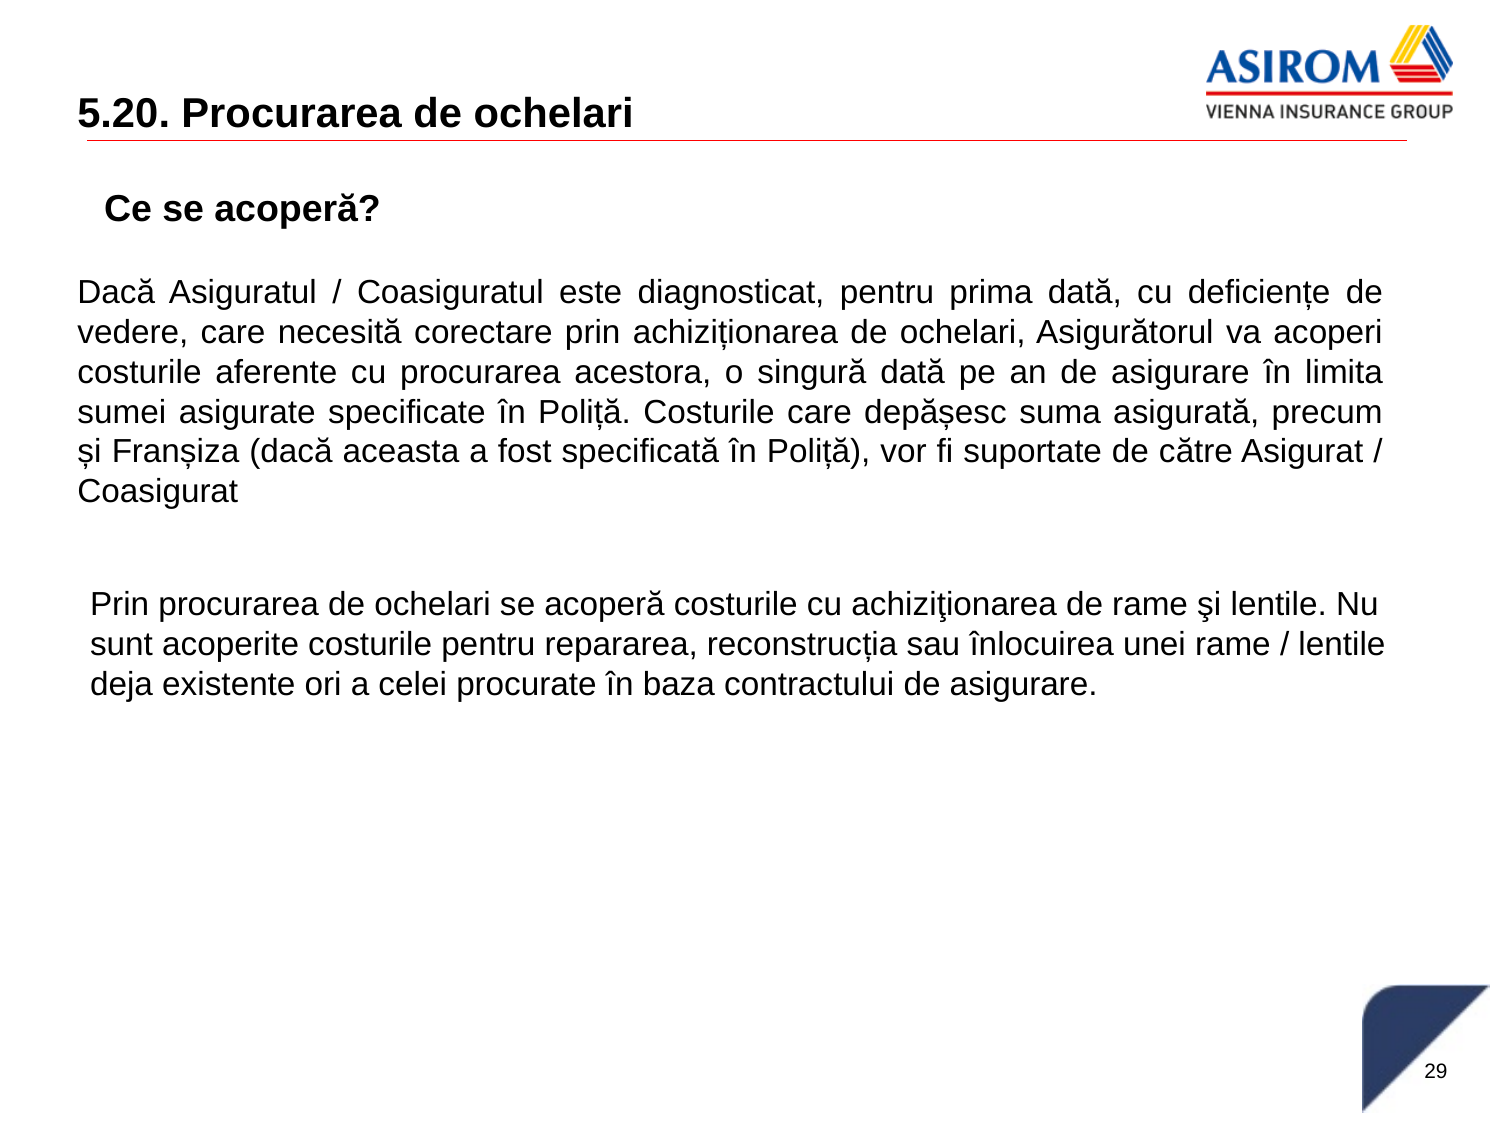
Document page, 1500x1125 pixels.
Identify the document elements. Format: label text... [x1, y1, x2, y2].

text_box Dacă Asiguratul / Coasiguratul este diagnosticat, pentru prima dată, cu deficiențe de vedere, care necesită corectare prin achiziționarea de ochelari, Asigurătorul va acoperi costurile aferente cu procurarea acestora, o singură dată pe an de asigurare în limita sumei asigurate specificate în Poliță. Costurile care depășesc suma asigurată, precum și Franșiza (dacă aceasta a fost specificată în Poliță), vor fi suportate de către Asigurat / Coasigurat [62, 262, 1400, 513]
text_box 5.20. Procurarea de ochelari [62, 88, 1150, 144]
text_box Prin procurarea de ochelari se acoperă costurile cu achiziţionarea de rame şi lentile. Nu sunt acoperite costurile pentru repararea, reconstrucția sau înlocuirea unei rame / lentile deja existente ori a celei procurate în baza contractului de asigurare. [74, 574, 1413, 725]
picture [1206, 12, 1453, 134]
text_box Ce se acoperă? [89, 176, 396, 237]
picture [1362, 984, 1490, 1113]
